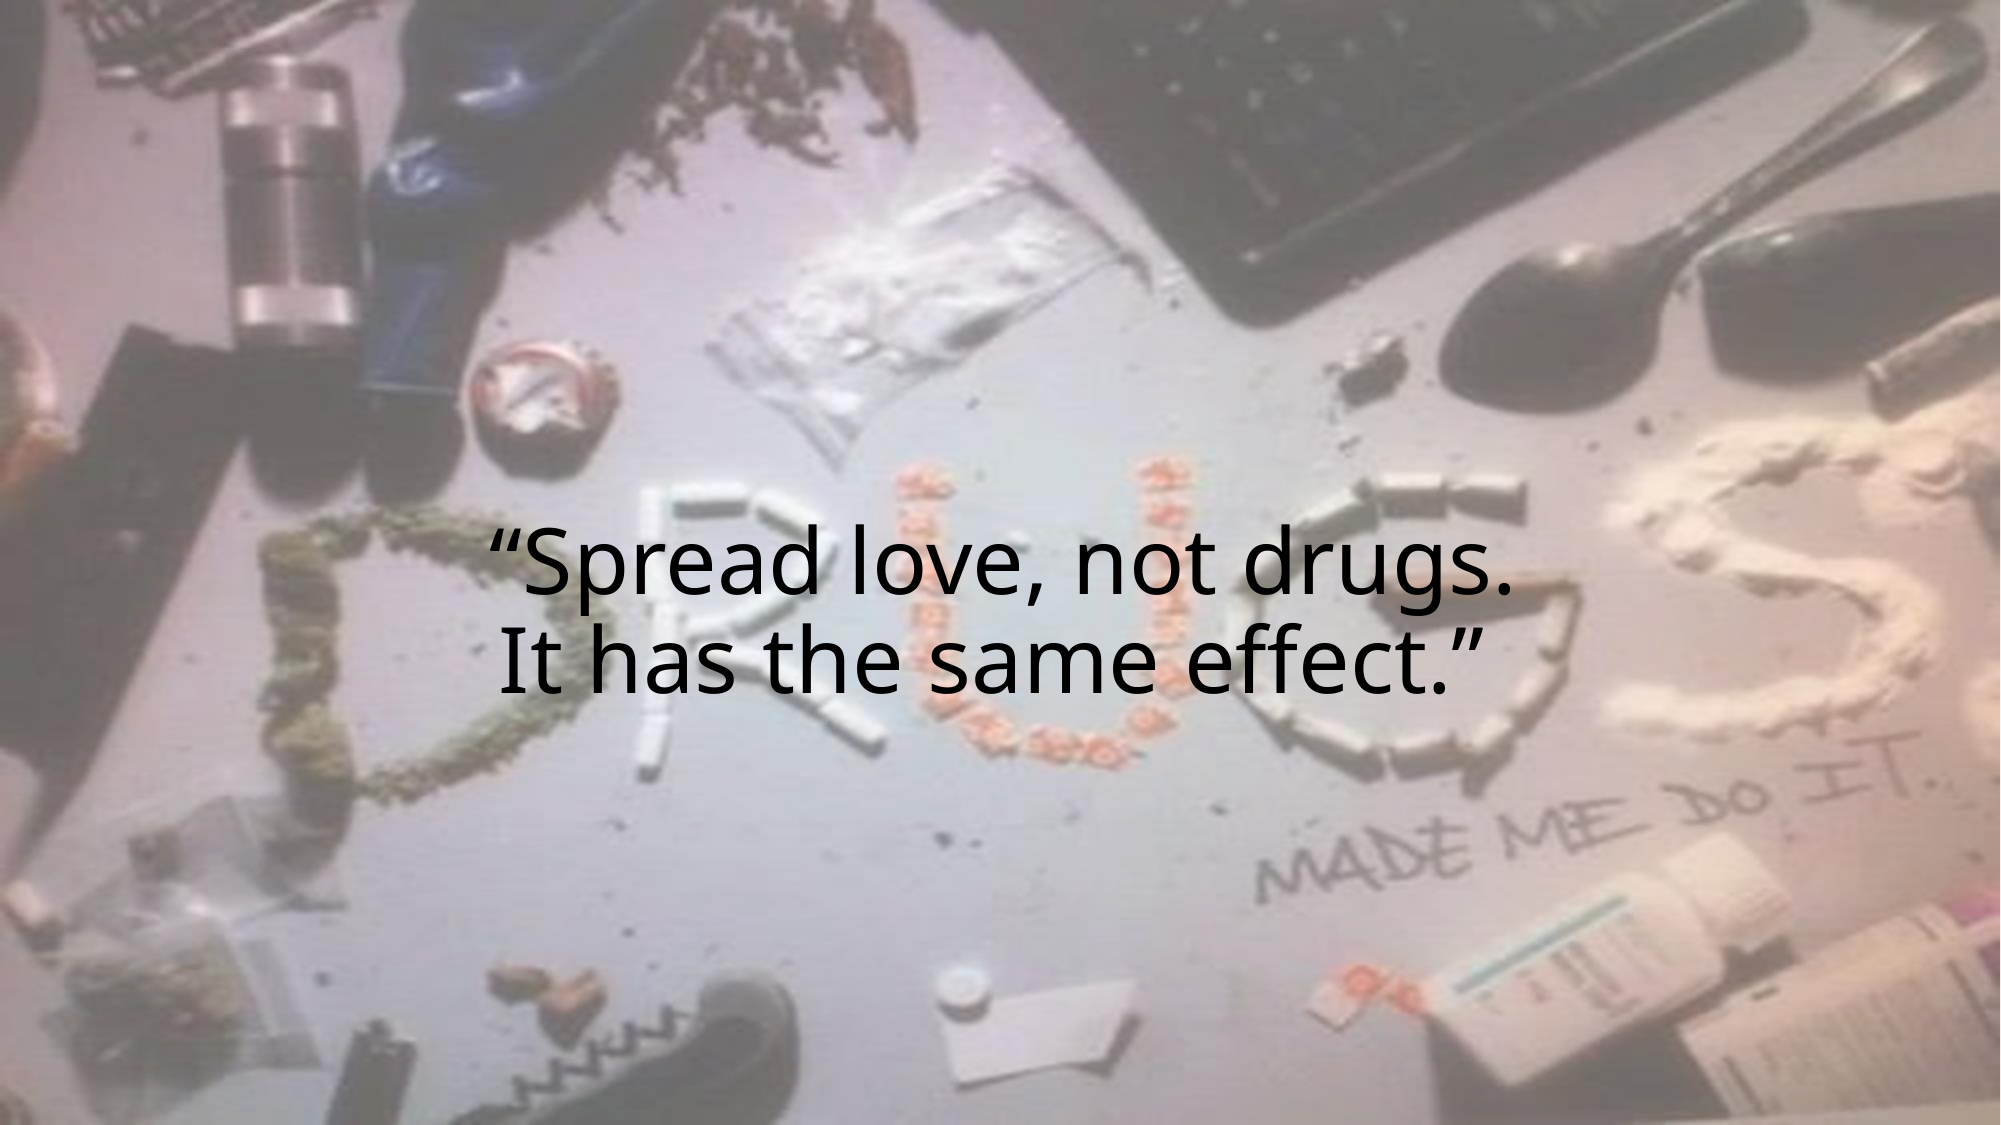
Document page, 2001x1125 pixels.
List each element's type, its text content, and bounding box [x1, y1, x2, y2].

picture [0, 0, 2001, 1125]
title “Spread love, not drugs. It has the same effect.” [141, 505, 1867, 724]
